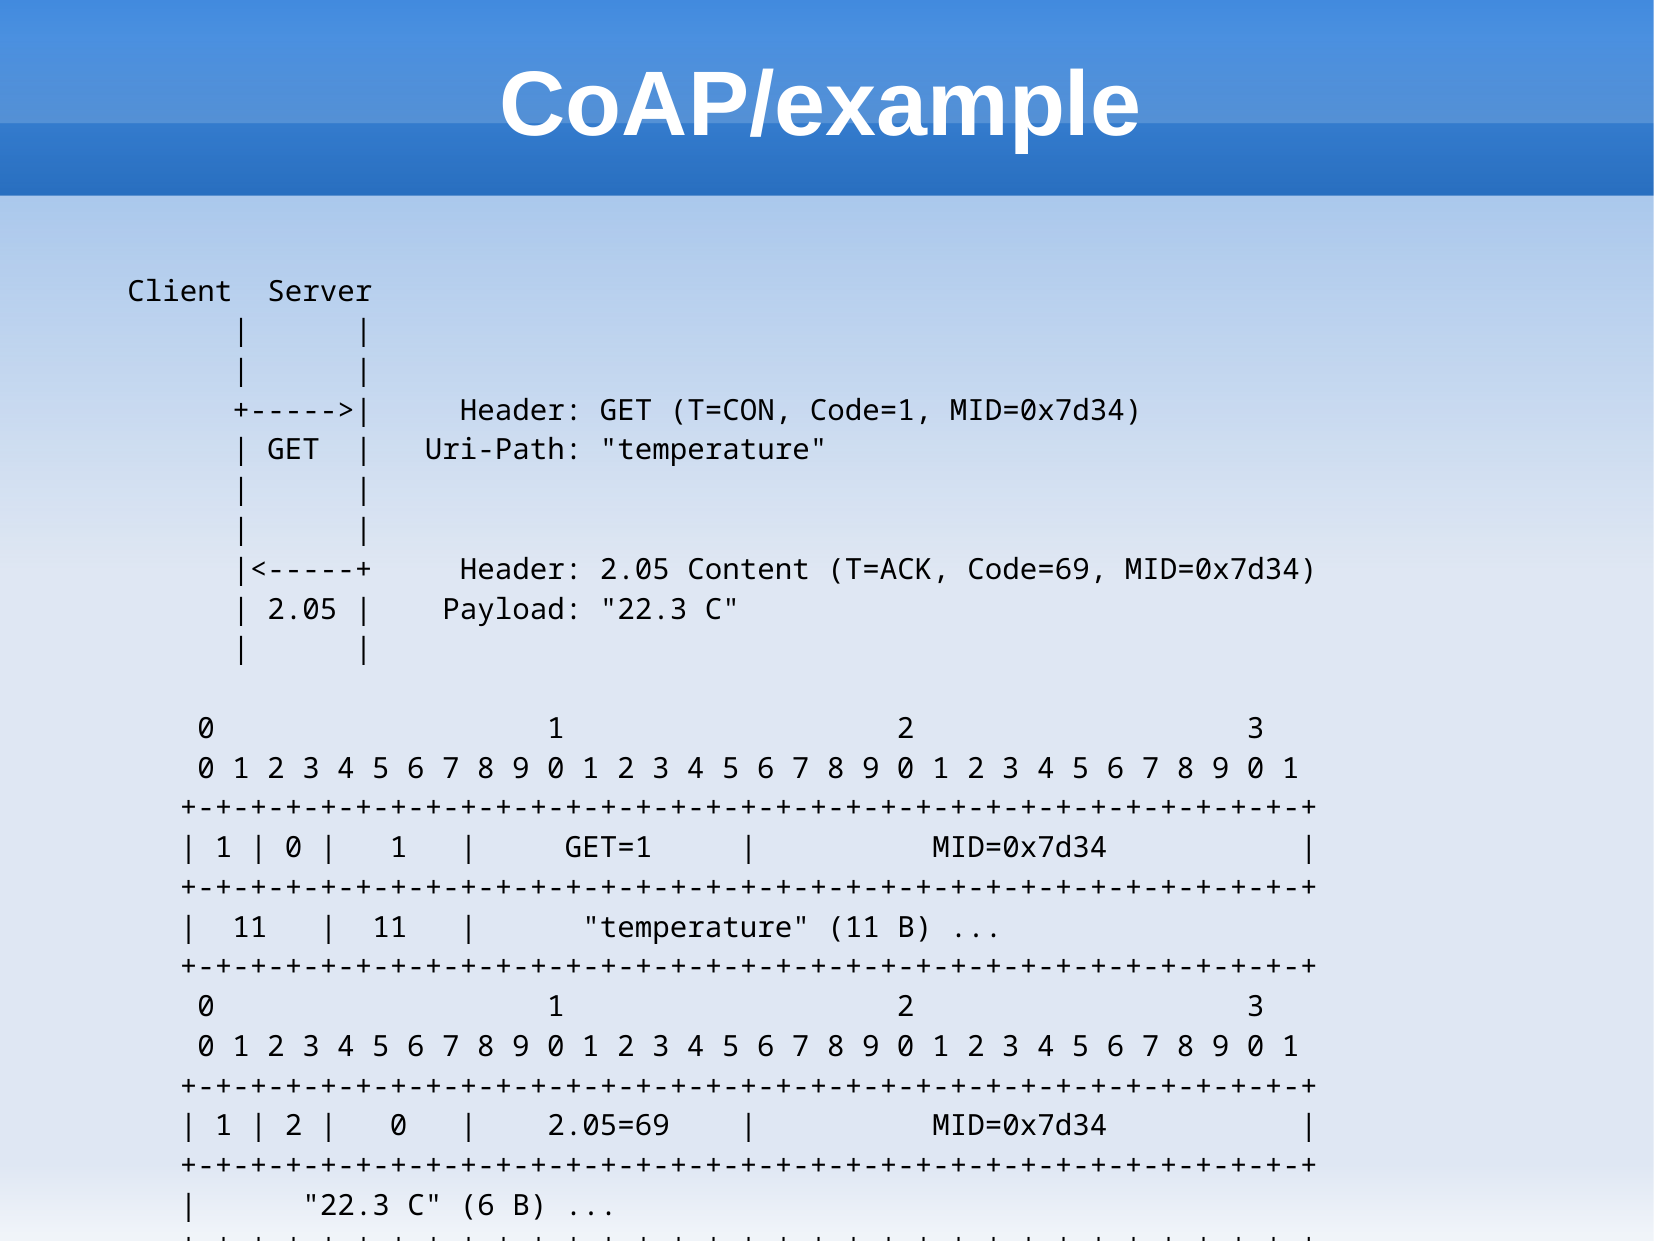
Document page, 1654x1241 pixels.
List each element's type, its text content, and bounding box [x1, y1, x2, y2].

text_box Client Server | | | | +----->| Header: GET (T=CON, Code=1, MID=0x7d34) | GET | Uri-Path: "temperature" | | | | |<-----+ Header: 2.05 Content (T=ACK, Code=69, MID=0x7d34) | 2.05 | Payload: "22.3 C" | | 0 1 2 3 0 1 2 3 4 5 6 7 8 9 0 1 2 3 4 5 6 7 8 9 0 1 2 3 4 5 6 7 8 9 0 1 +-+-+-+-+-+-+-+-+-+-+-+-+-+-+-+-+-+-+-+-+-+-+-+-+-+-+-+-+-+-+-+-+ | 1 | 0 | 1 | GET=1 | MID=0x7d34 | +-+-+-+-+-+-+-+-+-+-+-+-+-+-+-+-+-+-+-+-+-+-+-+-+-+-+-+-+-+-+-+-+ | 11 | 11 | "temperature" (11 B) ... +-+-+-+-+-+-+-+-+-+-+-+-+-+-+-+-+-+-+-+-+-+-+-+-+-+-+-+-+-+-+-+-+ 0 1 2 3 0 1 2 3 4 5 6 7 8 9 0 1 2 3 4 5 6 7 8 9 0 1 2 3 4 5 6 7 8 9 0 1 +-+-+-+-+-+-+-+-+-+-+-+-+-+-+-+-+-+-+-+-+-+-+-+-+-+-+-+-+-+-+-+-+ | 1 | 2 | 0 | 2.05=69 | MID=0x7d34 | +-+-+-+-+-+-+-+-+-+-+-+-+-+-+-+-+-+-+-+-+-+-+-+-+-+-+-+-+-+-+-+-+ | "22.3 C" (6 B) ... +-+-+-+-+-+-+-+-+-+-+-+-+-+-+-+-+-+-+-+-+-+-+-+-+-+-+-+-+-+-+-+-+ Figure 16: Confirmable request; piggy-backed response [112, 262, 1613, 1168]
title CoAP/example [76, 0, 1565, 208]
picture [0, 0, 1654, 1241]
